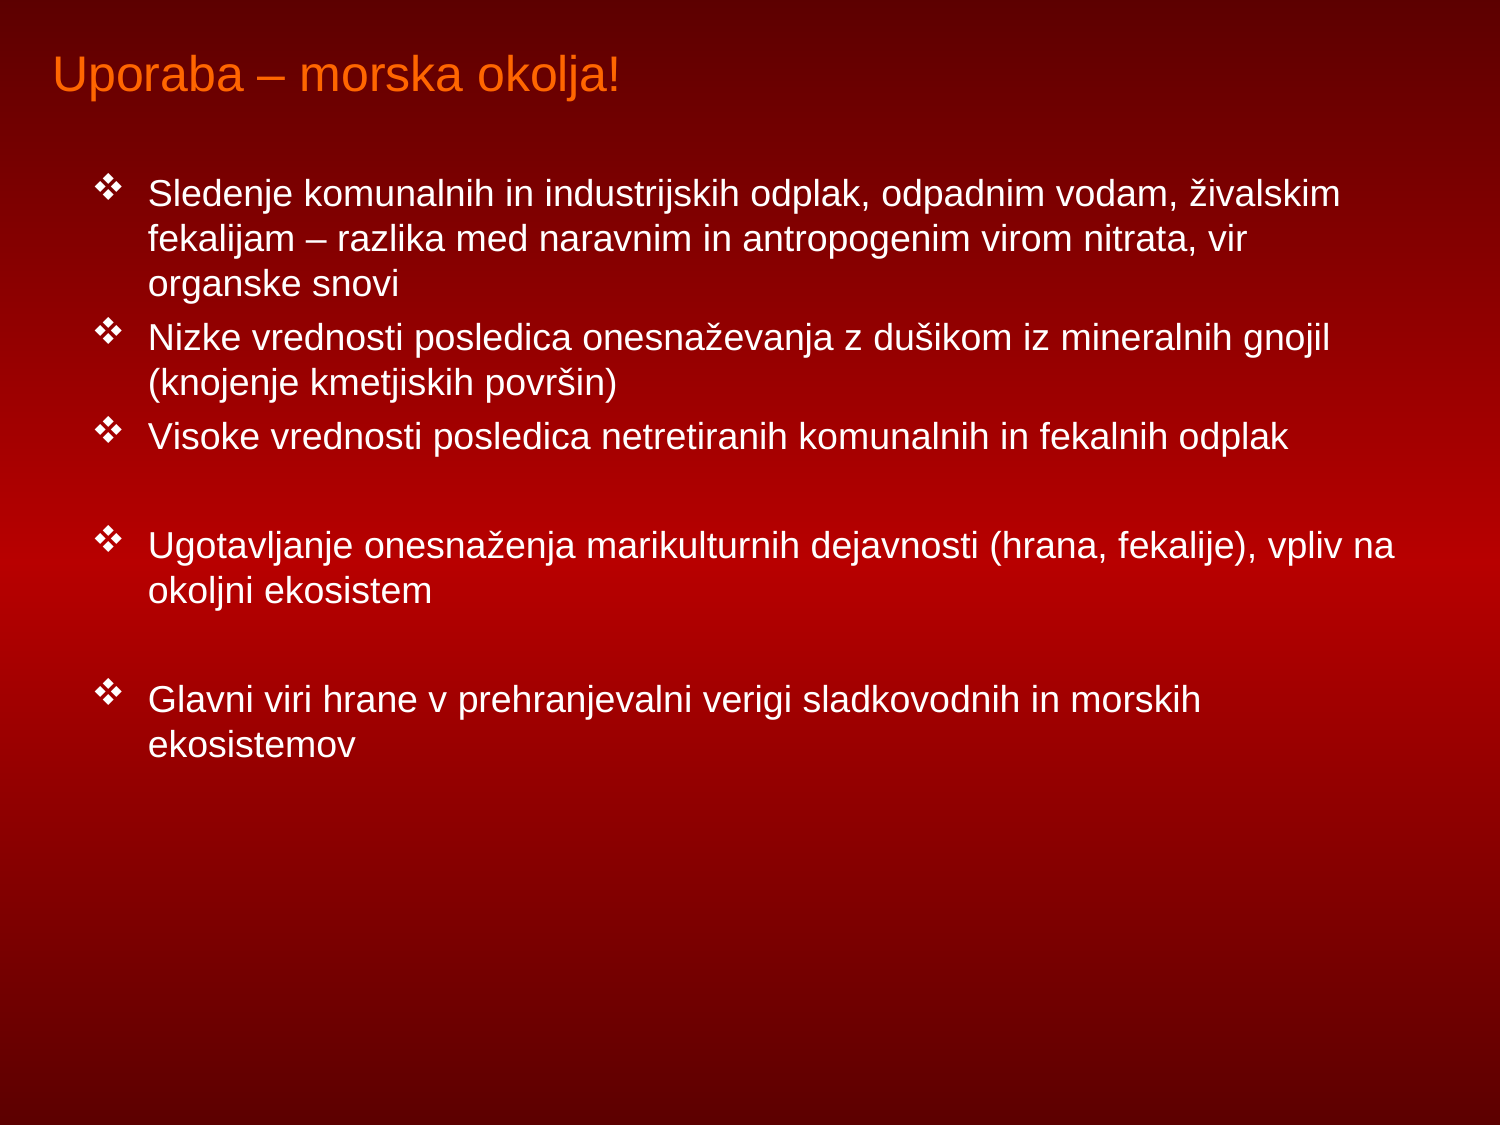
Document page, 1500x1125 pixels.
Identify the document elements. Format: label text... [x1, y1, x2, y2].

list Sledenje komunalnih in industrijskih odplak, odpadnim vodam, živalskim fekalijam – razlika med naravnim in antropogenim virom nitrata, vir organske snovi Nizke vrednosti posledica onesnaževanja z dušikom iz mineralnih gnojil (knojenje kmetjiskih površin) Visoke vrednosti posledica netretiranih komunalnih in fekalnih odplak Ugotavljanje onesnaženja marikulturnih dejavnosti (hrana, fekalije), vpliv na okoljni ekosistem Glavni viri hrane v prehranjevalni verigi sladkovodnih in morskih ekosistemov [76, 160, 1427, 1059]
title Uporaba – morska okolja! [37, 31, 1388, 112]
